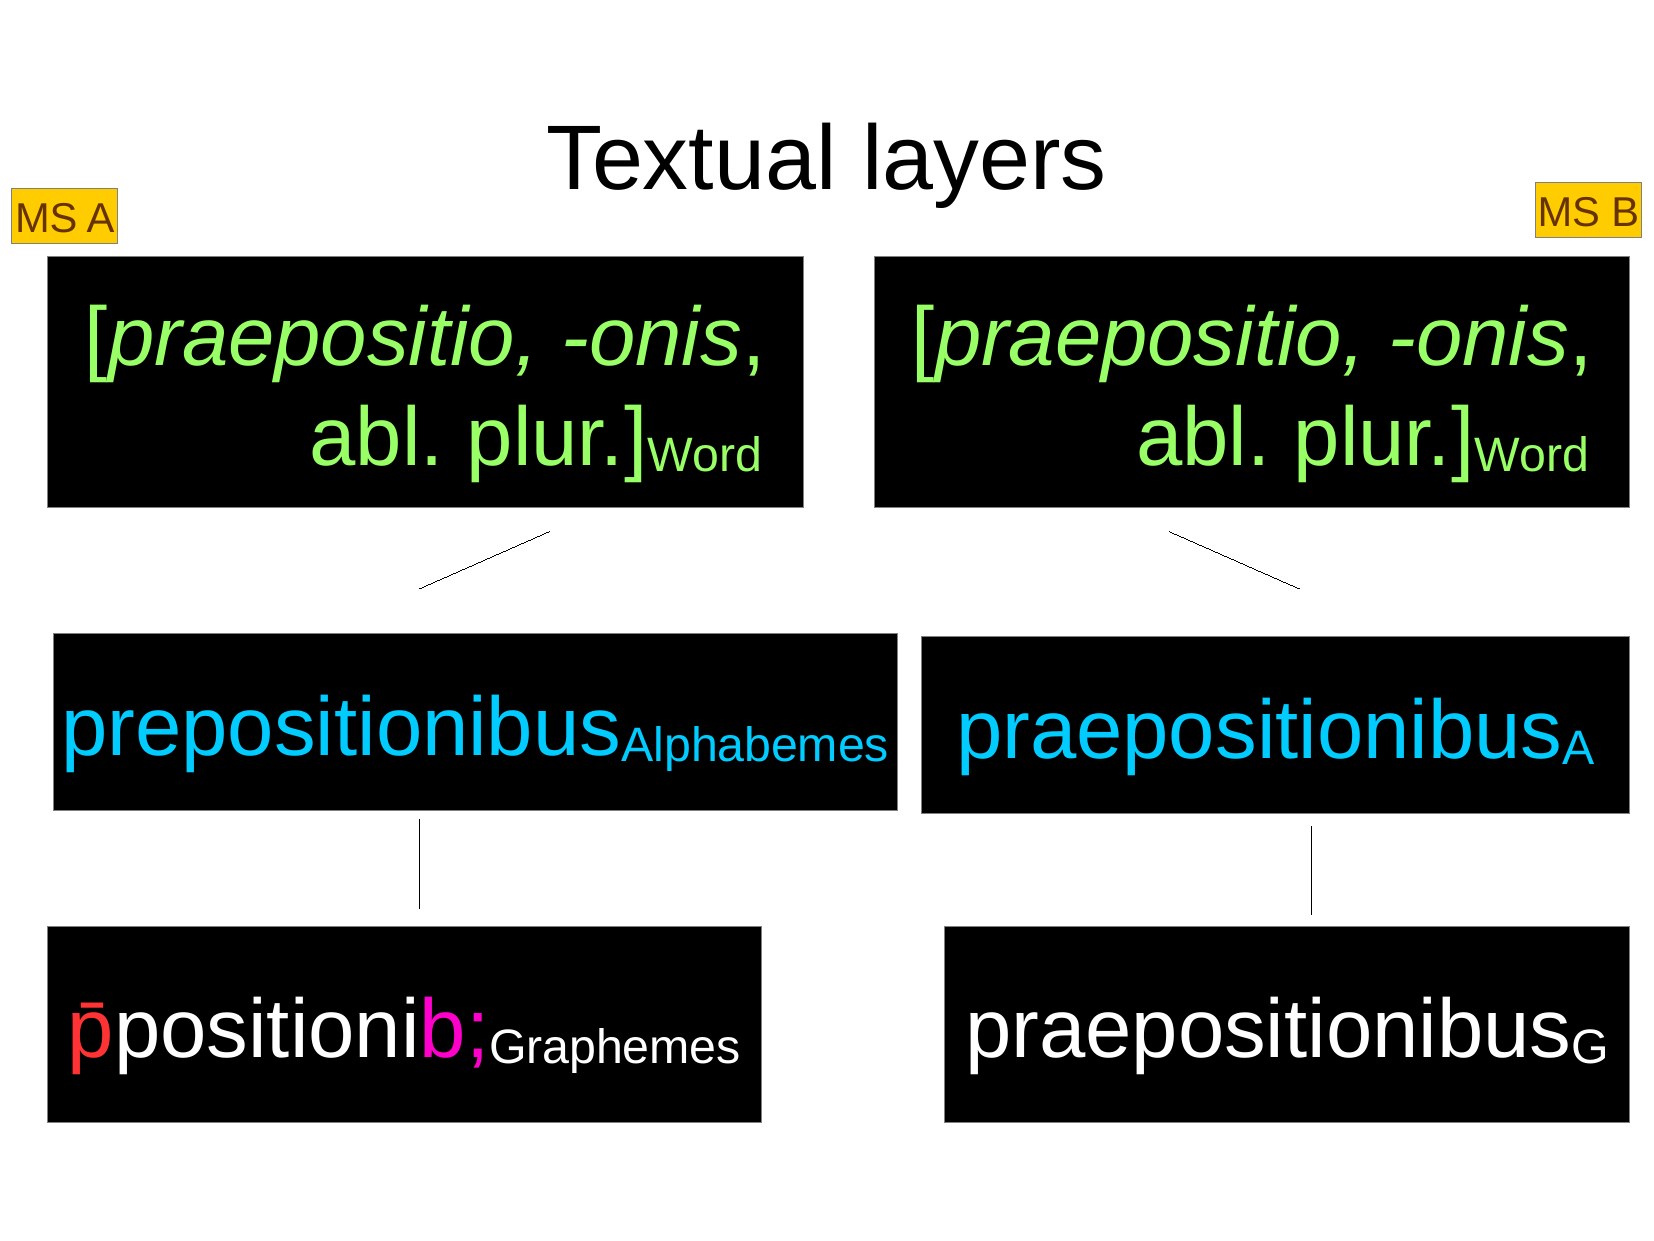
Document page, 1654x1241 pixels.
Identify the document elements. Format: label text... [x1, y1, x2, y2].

text_box [praepositio, -onis, abl. plur.]Word [874, 256, 1630, 508]
text_box praepositionibusA [921, 636, 1630, 814]
text_box p̄positionib;Graphemes [47, 926, 762, 1123]
text_box MS A [11, 188, 118, 244]
text_box Textual layers [82, 49, 1571, 257]
text_box [praepositio, -onis, abl. plur.]Word [47, 256, 804, 508]
text_box prepositionibusAlphabemes [53, 633, 898, 811]
text_box MS B [1535, 182, 1642, 238]
text_box praepositionibusG [944, 926, 1630, 1123]
